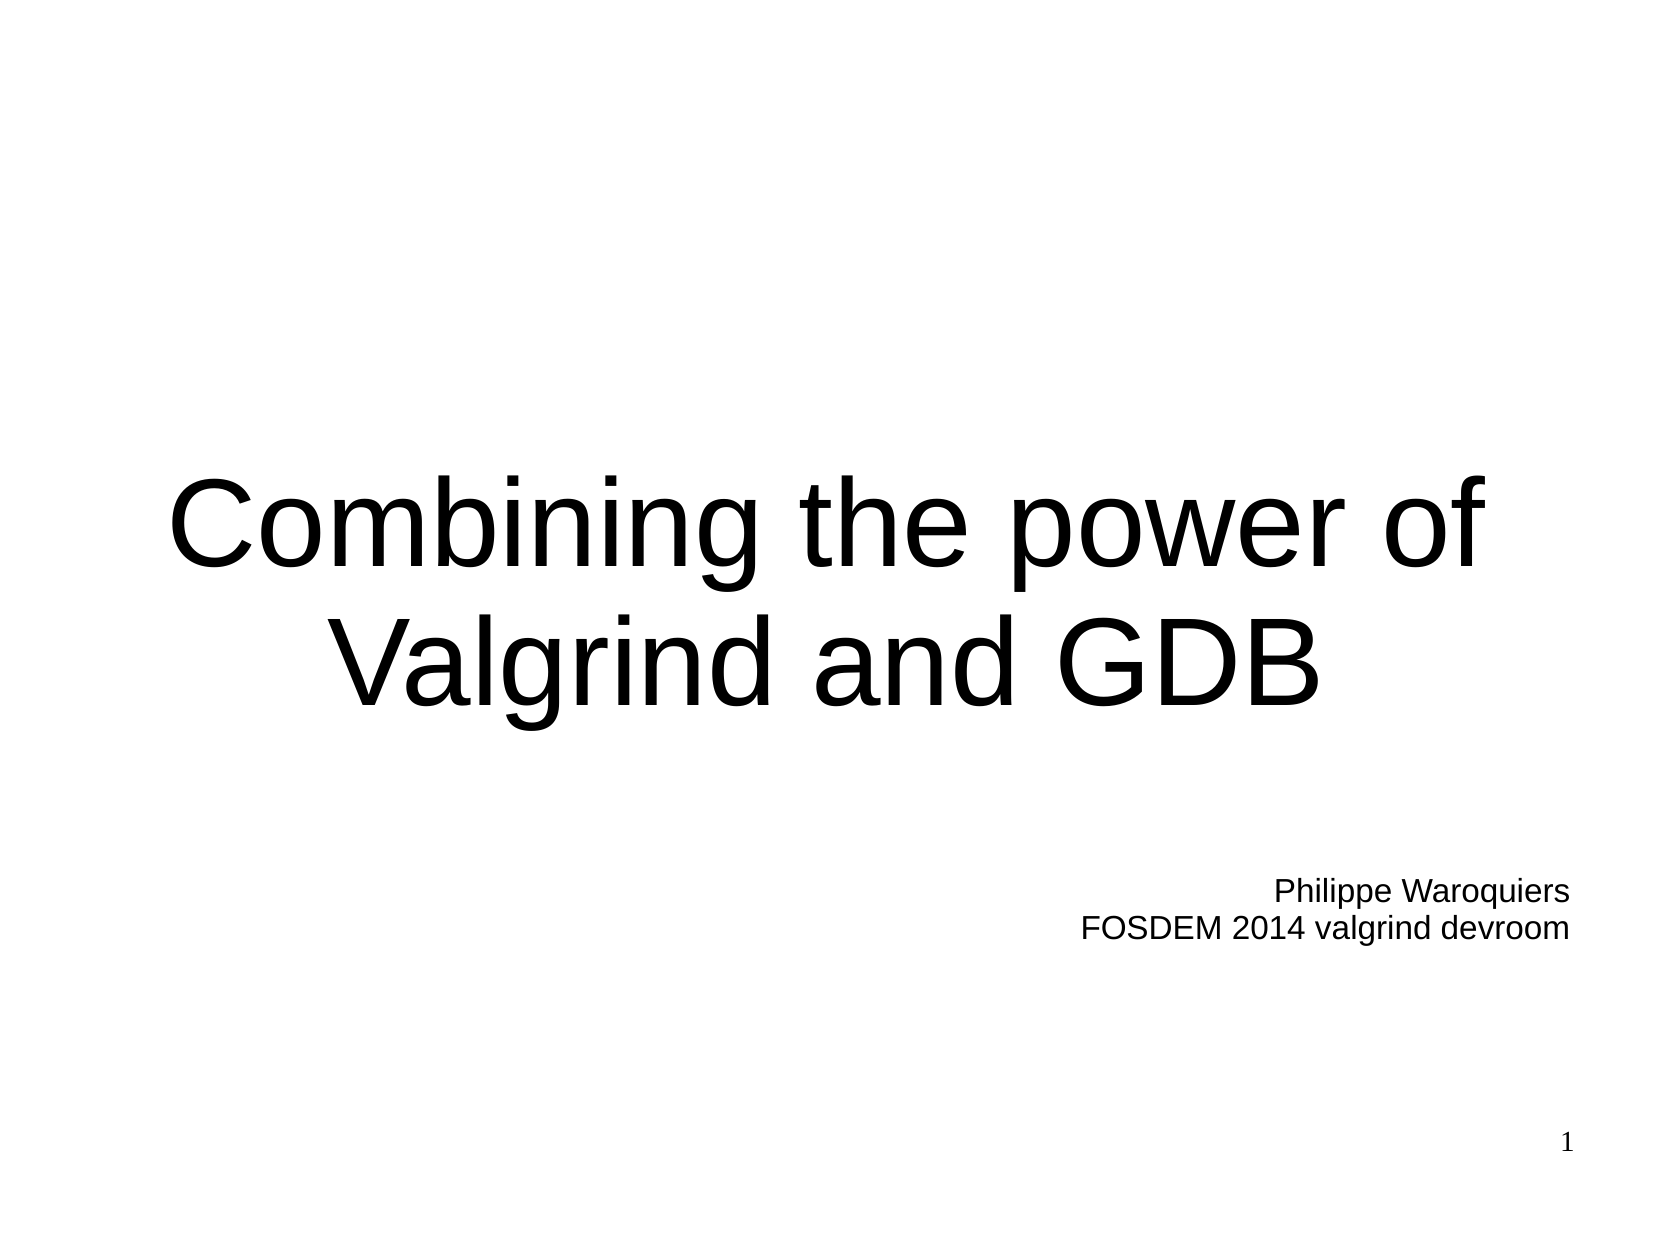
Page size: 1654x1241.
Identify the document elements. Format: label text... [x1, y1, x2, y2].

subtitle Combining the power of Valgrind and GDB Philippe Waroquiers FOSDEM 2014 valgrind devroom [82, 297, 1571, 1102]
